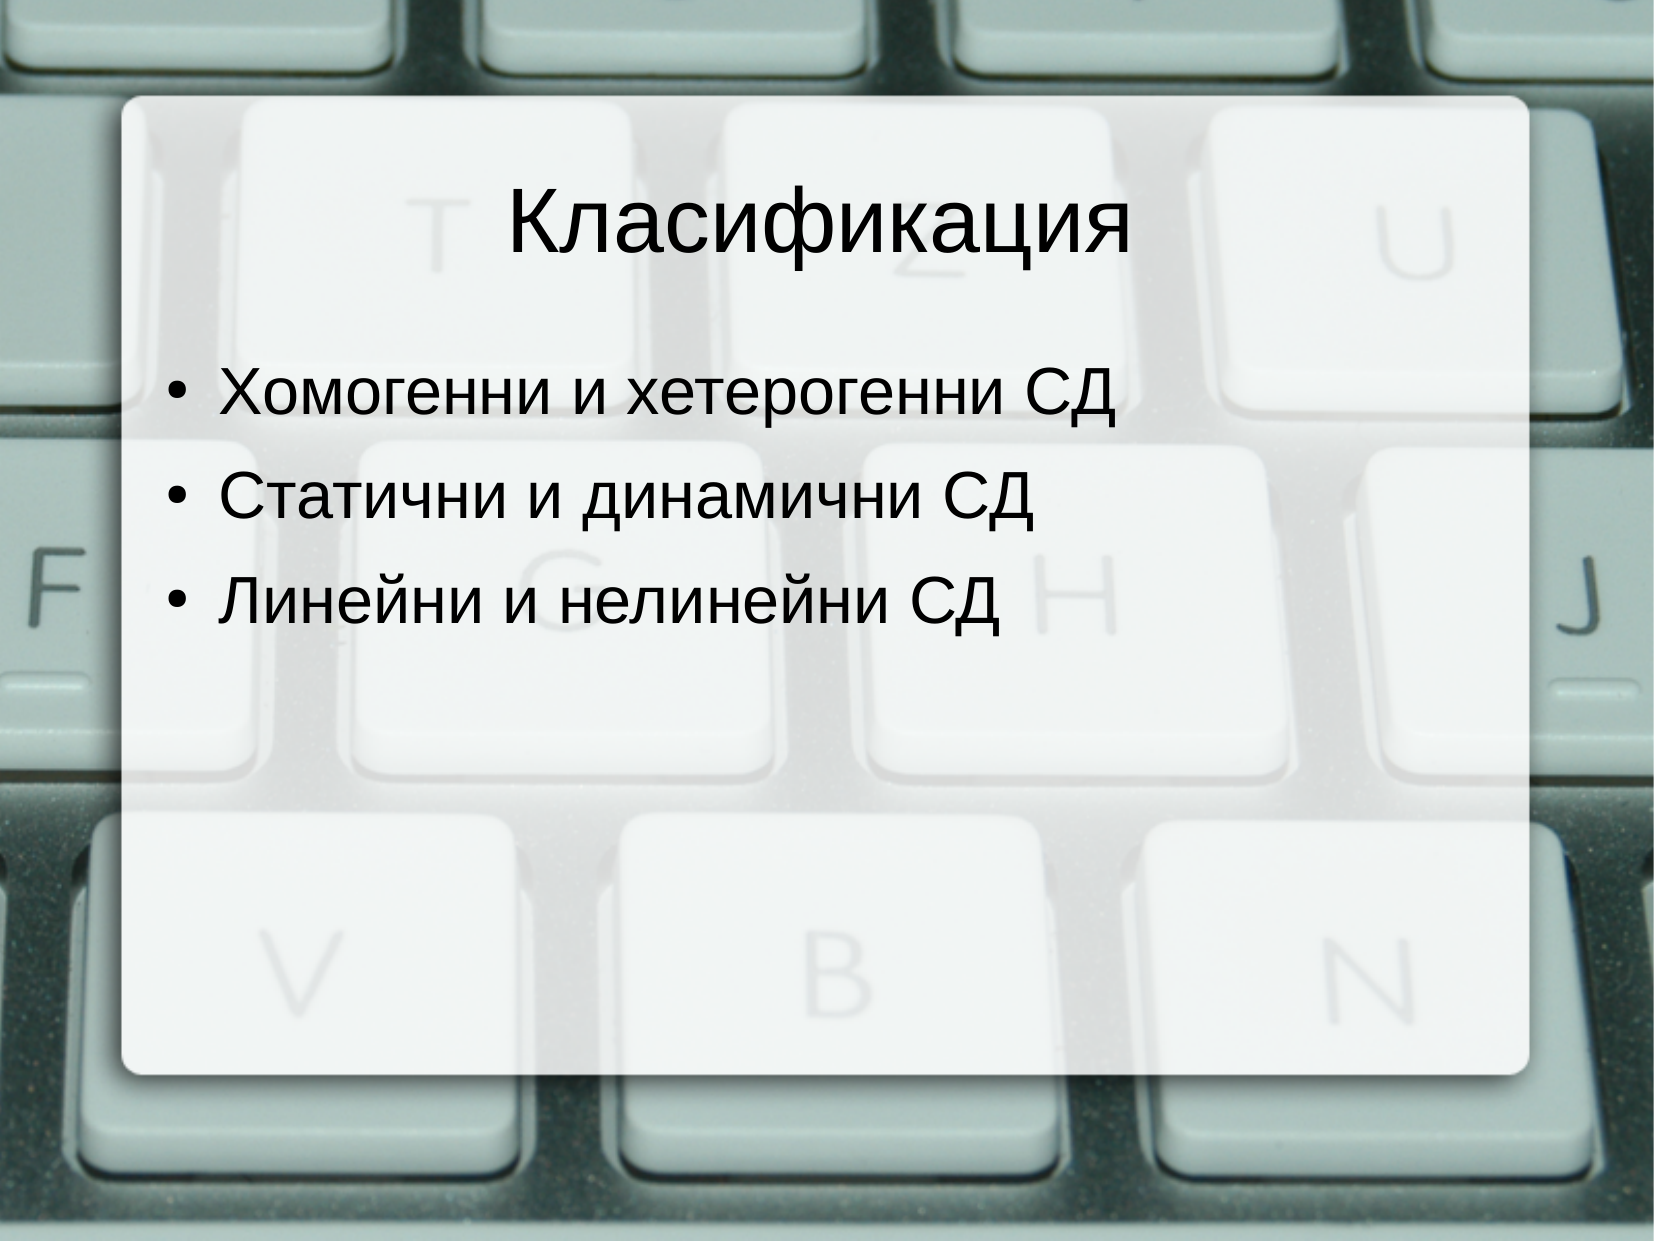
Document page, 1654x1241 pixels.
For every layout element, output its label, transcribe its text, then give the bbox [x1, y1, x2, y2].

title Класификация [135, 117, 1506, 325]
list Хомогенни и хетерогенни СД Статични и динамични СД Линейни и нелинейни СД [147, 354, 1506, 1074]
picture [0, 0, 1654, 1241]
